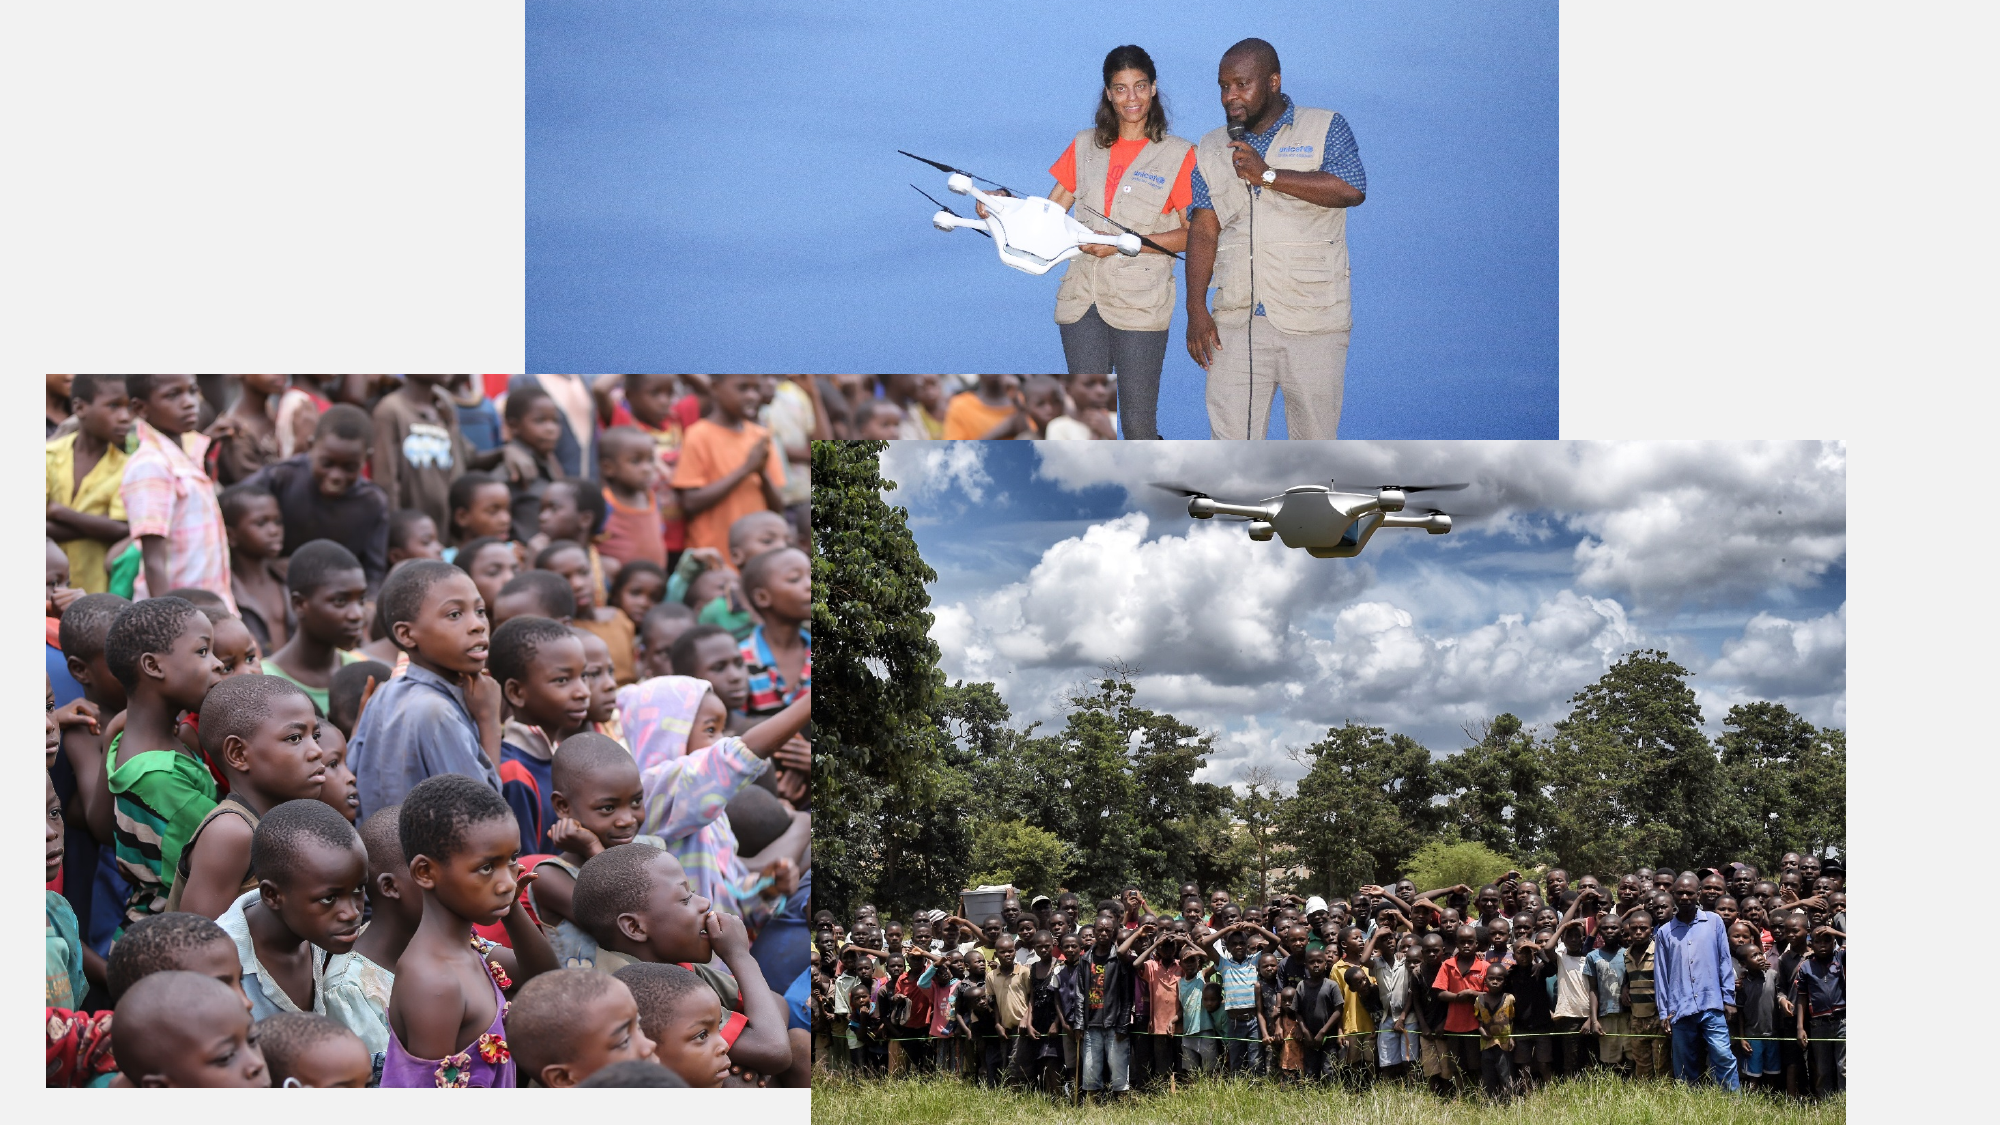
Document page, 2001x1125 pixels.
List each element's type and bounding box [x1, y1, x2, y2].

picture [46, 0, 1846, 1125]
